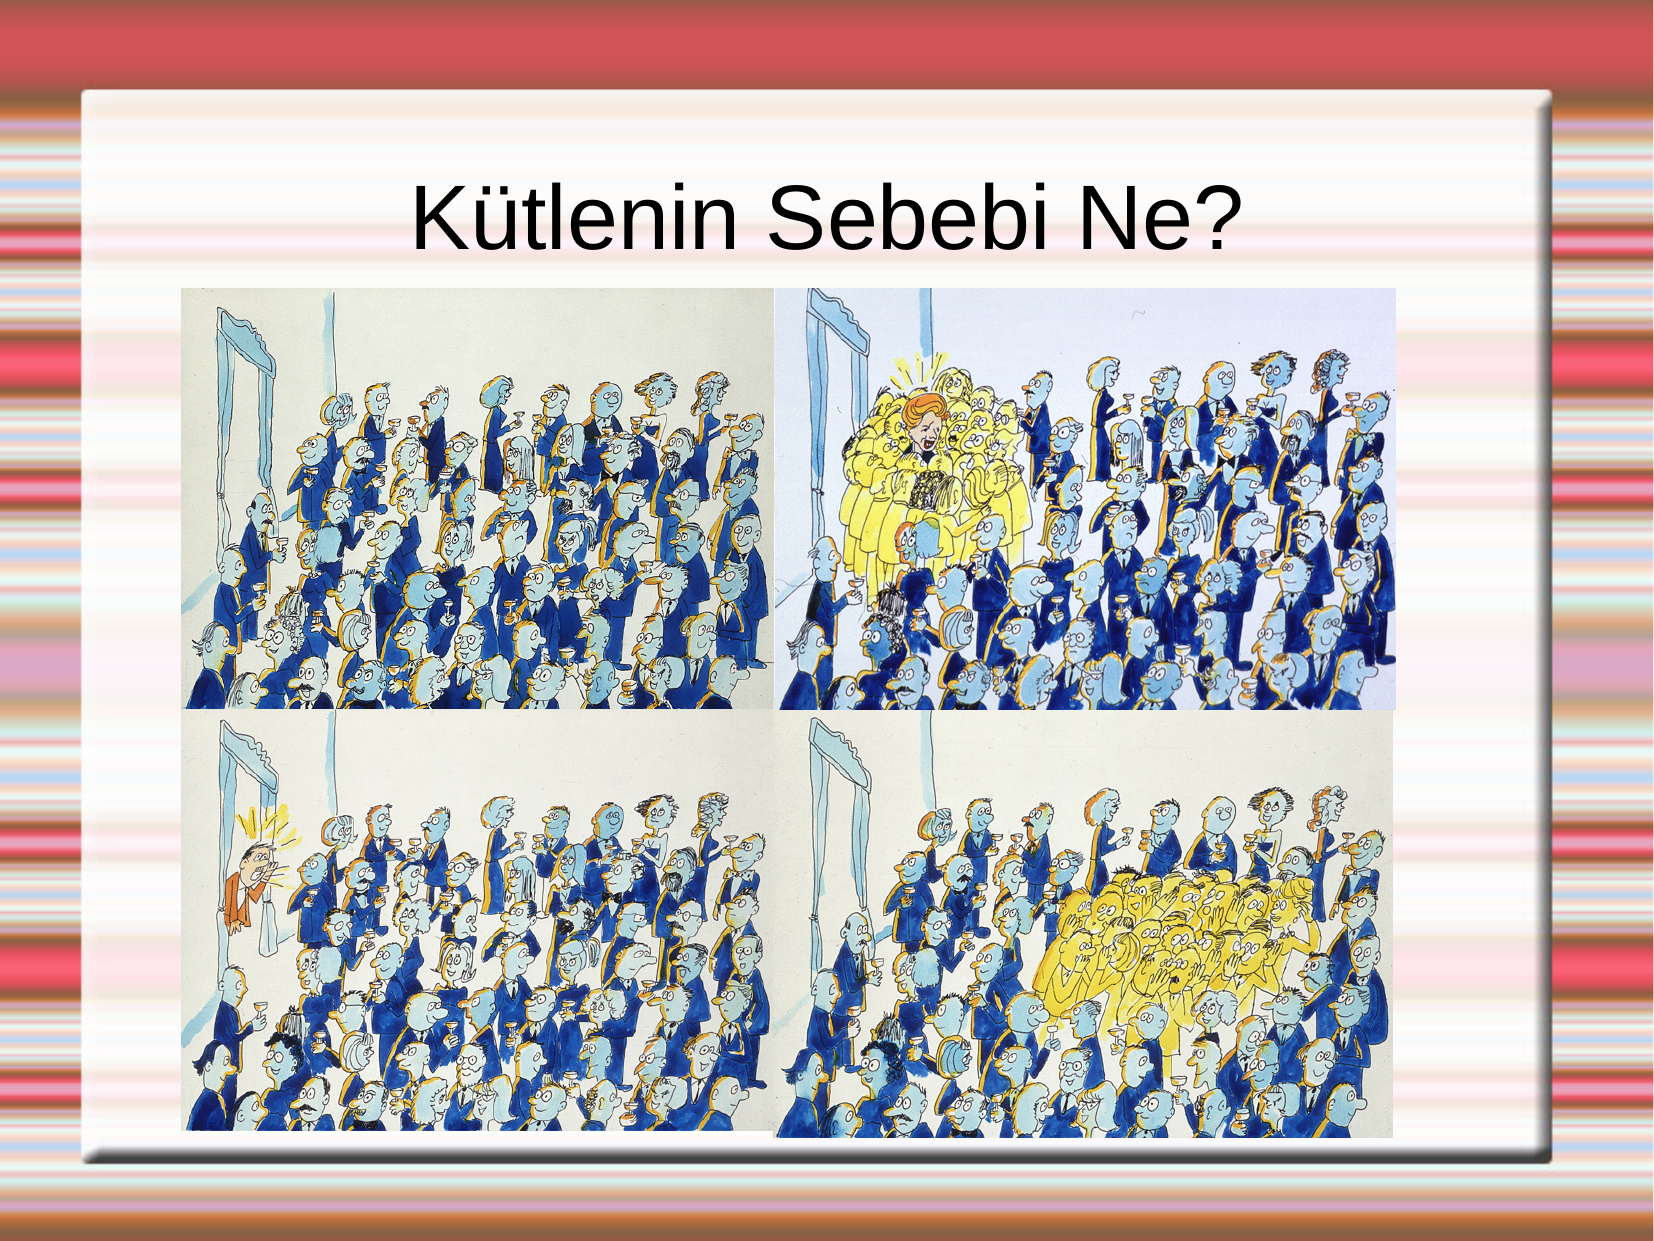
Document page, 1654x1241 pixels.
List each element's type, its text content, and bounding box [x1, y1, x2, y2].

picture [0, 0, 1654, 1241]
title Kütlenin Sebebi Ne? [121, 114, 1534, 322]
